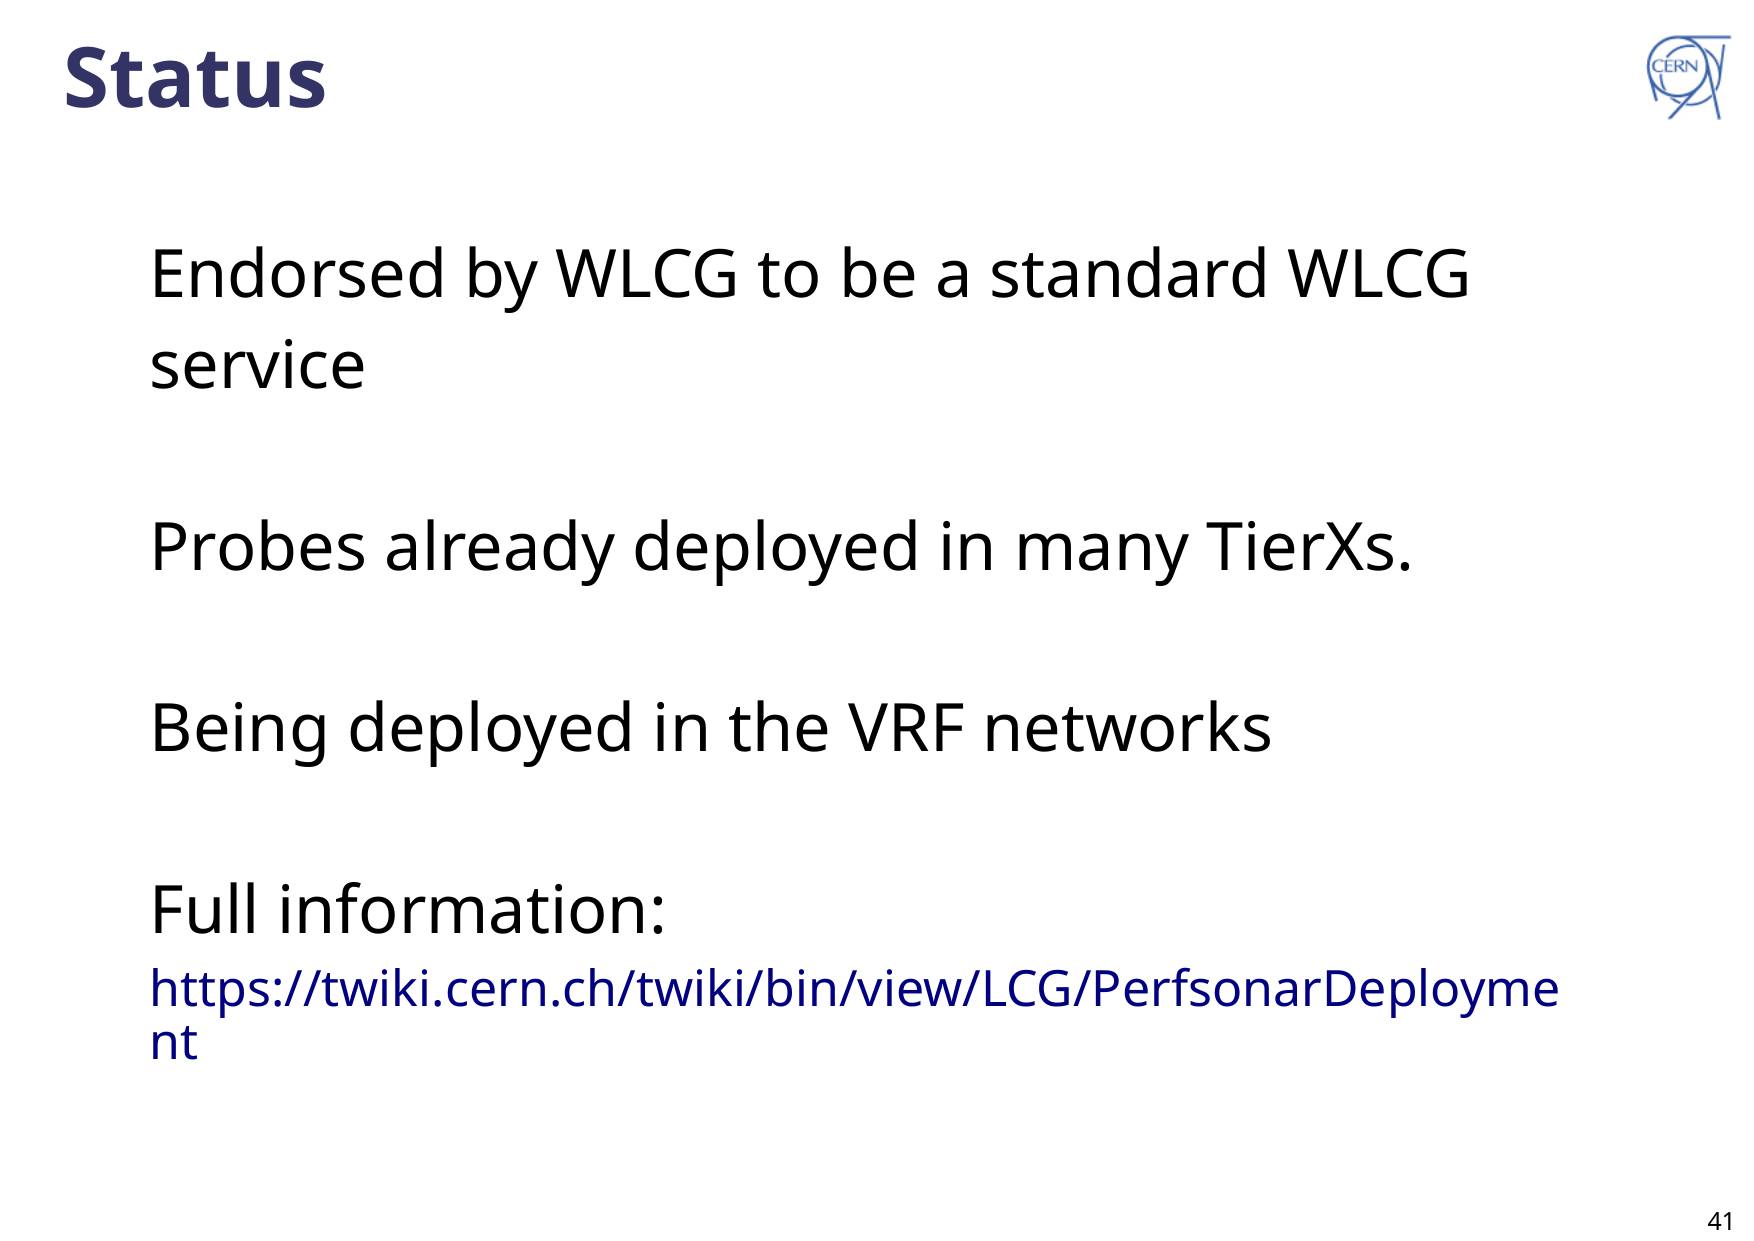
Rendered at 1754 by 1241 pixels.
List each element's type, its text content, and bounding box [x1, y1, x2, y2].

title Status [63, 0, 1621, 166]
text_box Endorsed by WLCG to be a standard WLCG service Probes already deployed in many TierXs. Being deployed in the VRF networks Full information: https://twiki.cern.ch/twiki/bin/view/LCG/PerfsonarDeployment [134, 219, 1590, 1004]
picture [1646, 34, 1732, 120]
